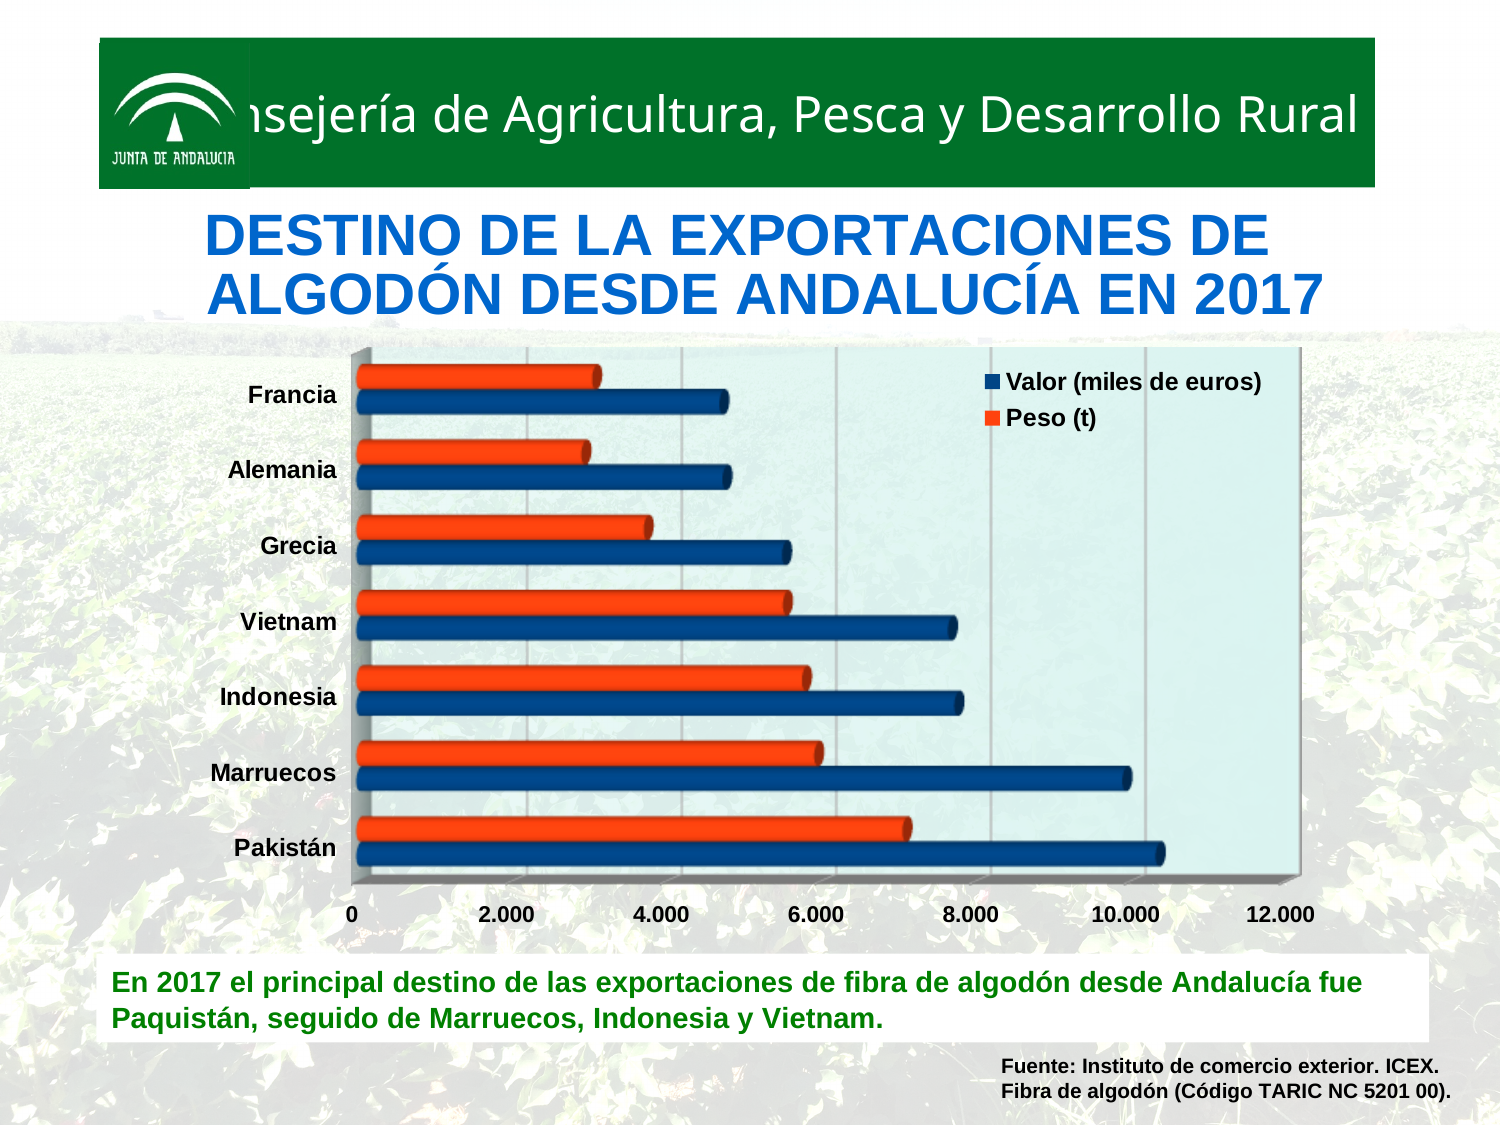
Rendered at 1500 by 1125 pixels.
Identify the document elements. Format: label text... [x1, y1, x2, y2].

text_box En 2017 el principal destino de las exportaciones de fibra de algodón desde Andalucía fue Paquistán, seguido de Marruecos, Indonesia y Vietnam. [96, 953, 1430, 1043]
text_box DESTINO DE LA EXPORTACIONES DE ALGODÓN DESDE ANDALUCÍA EN 2017 [74, 200, 1400, 351]
picture [0, 0, 1500, 1125]
title Consejería de Agricultura, Pesca y Desarrollo Rural [99, 37, 1375, 188]
text_box Fuente: Instituto de comercio exterior. ICEX. Fibra de algodón (Código TARIC NC 5201 00). [986, 1045, 1471, 1111]
